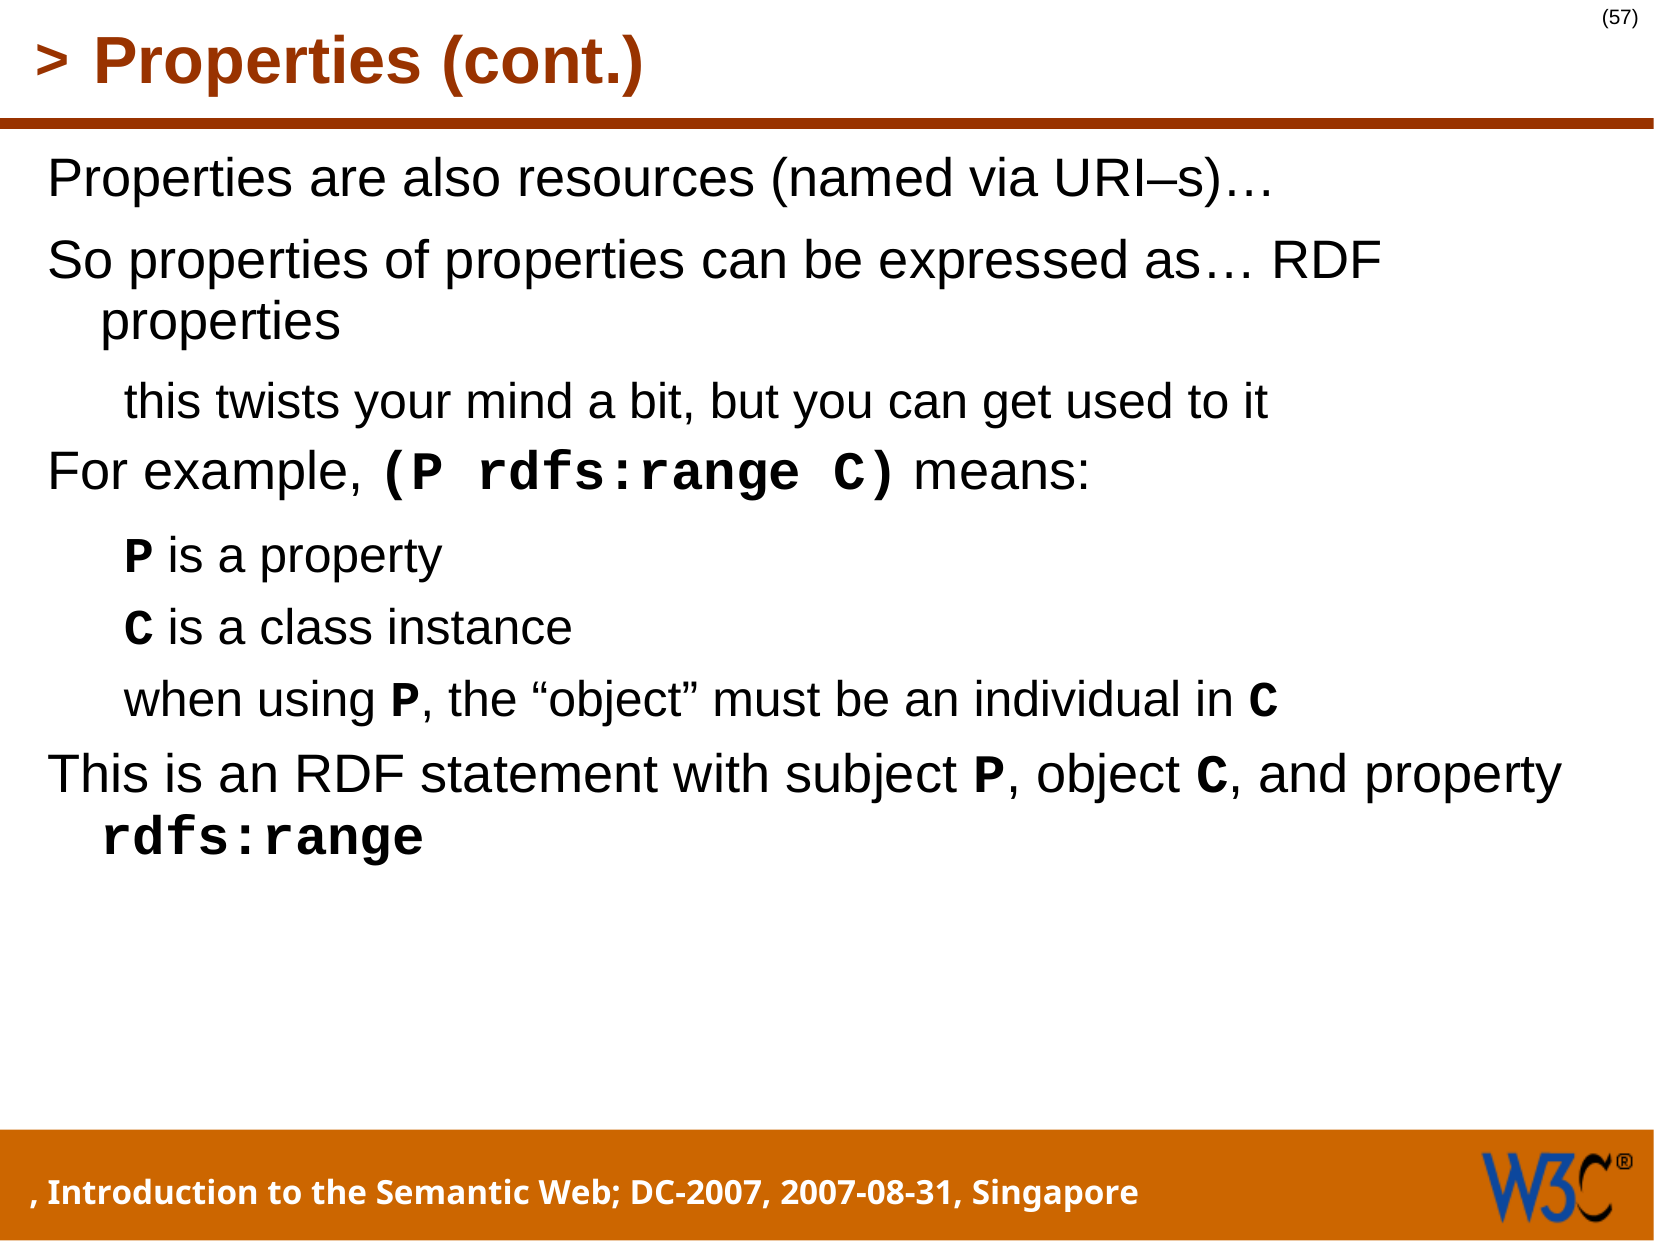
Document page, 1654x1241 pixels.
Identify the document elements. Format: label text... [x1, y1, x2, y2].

list Properties are also resources (named via URI–s)… So properties of properties can be expressed as… RDF properties this twists your mind a bit, but you can get used to it For example, (P rdfs:range C) means: P is a property C is a class instance when using P, the “object” must be an individual in C This is an RDF statement with subject P, object C, and property rdfs:range [29, 147, 1624, 1119]
picture [1477, 1149, 1639, 1228]
title Properties (cont.) [93, 7, 1493, 111]
